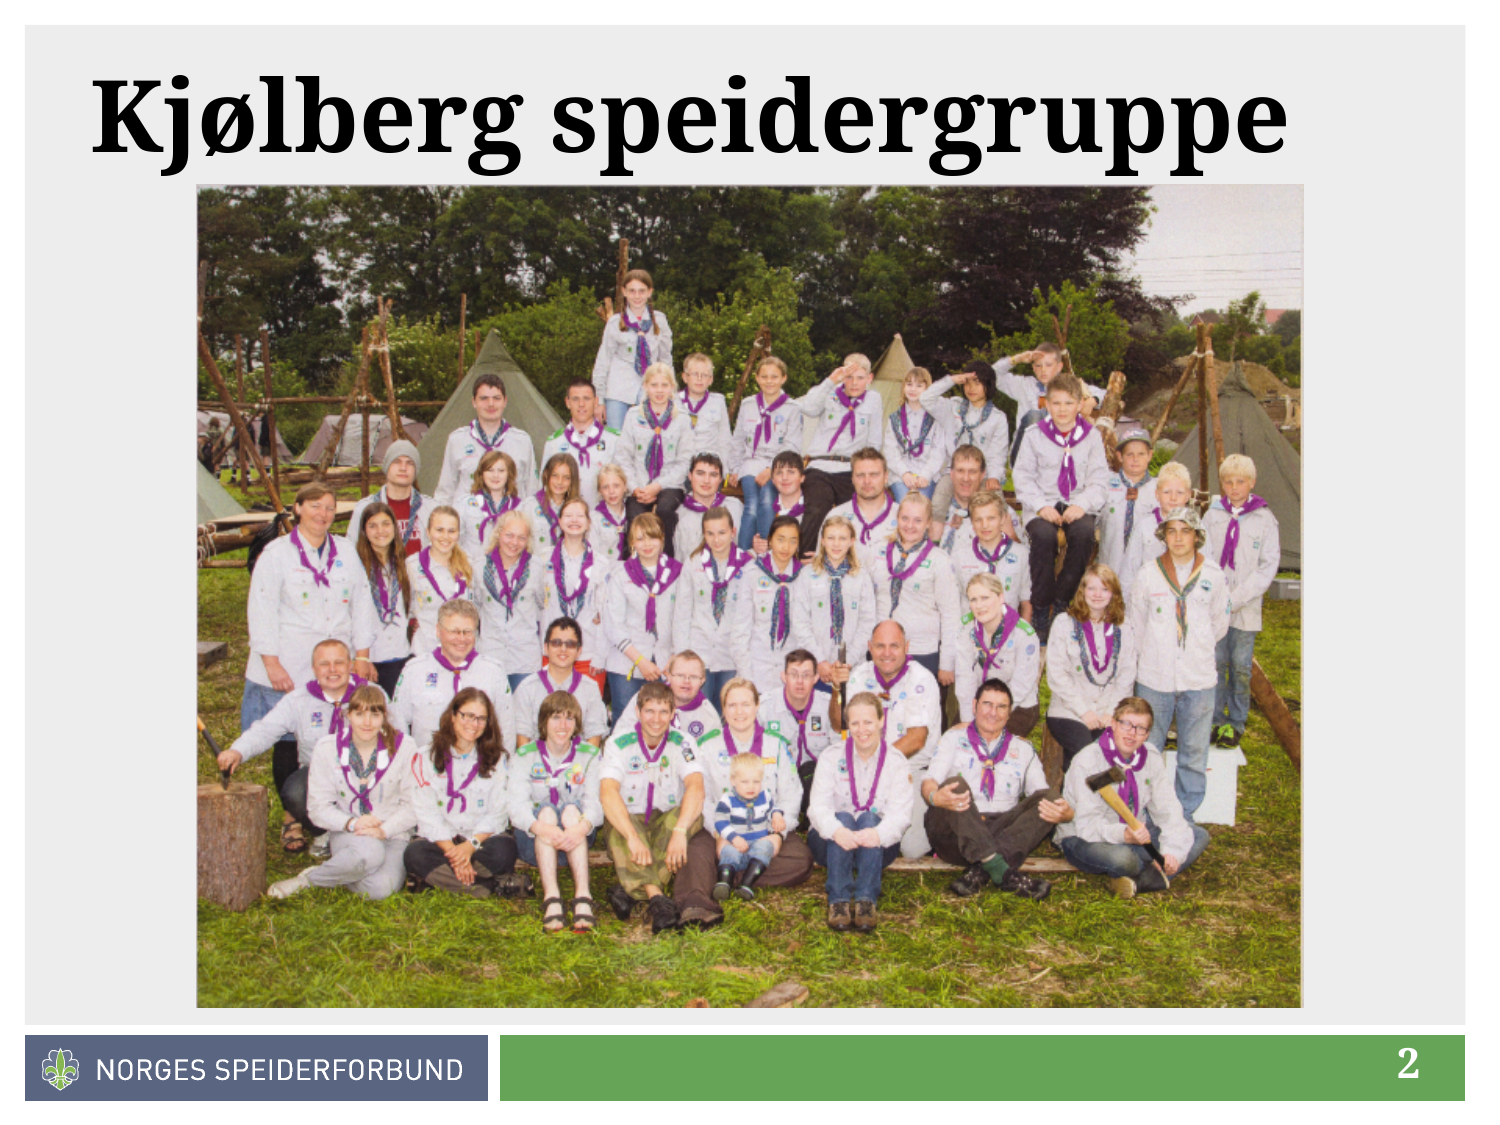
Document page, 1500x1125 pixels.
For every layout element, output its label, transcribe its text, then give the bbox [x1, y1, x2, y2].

title Kjølberg speidergruppe [75, 45, 1426, 233]
picture [196, 184, 1304, 1008]
